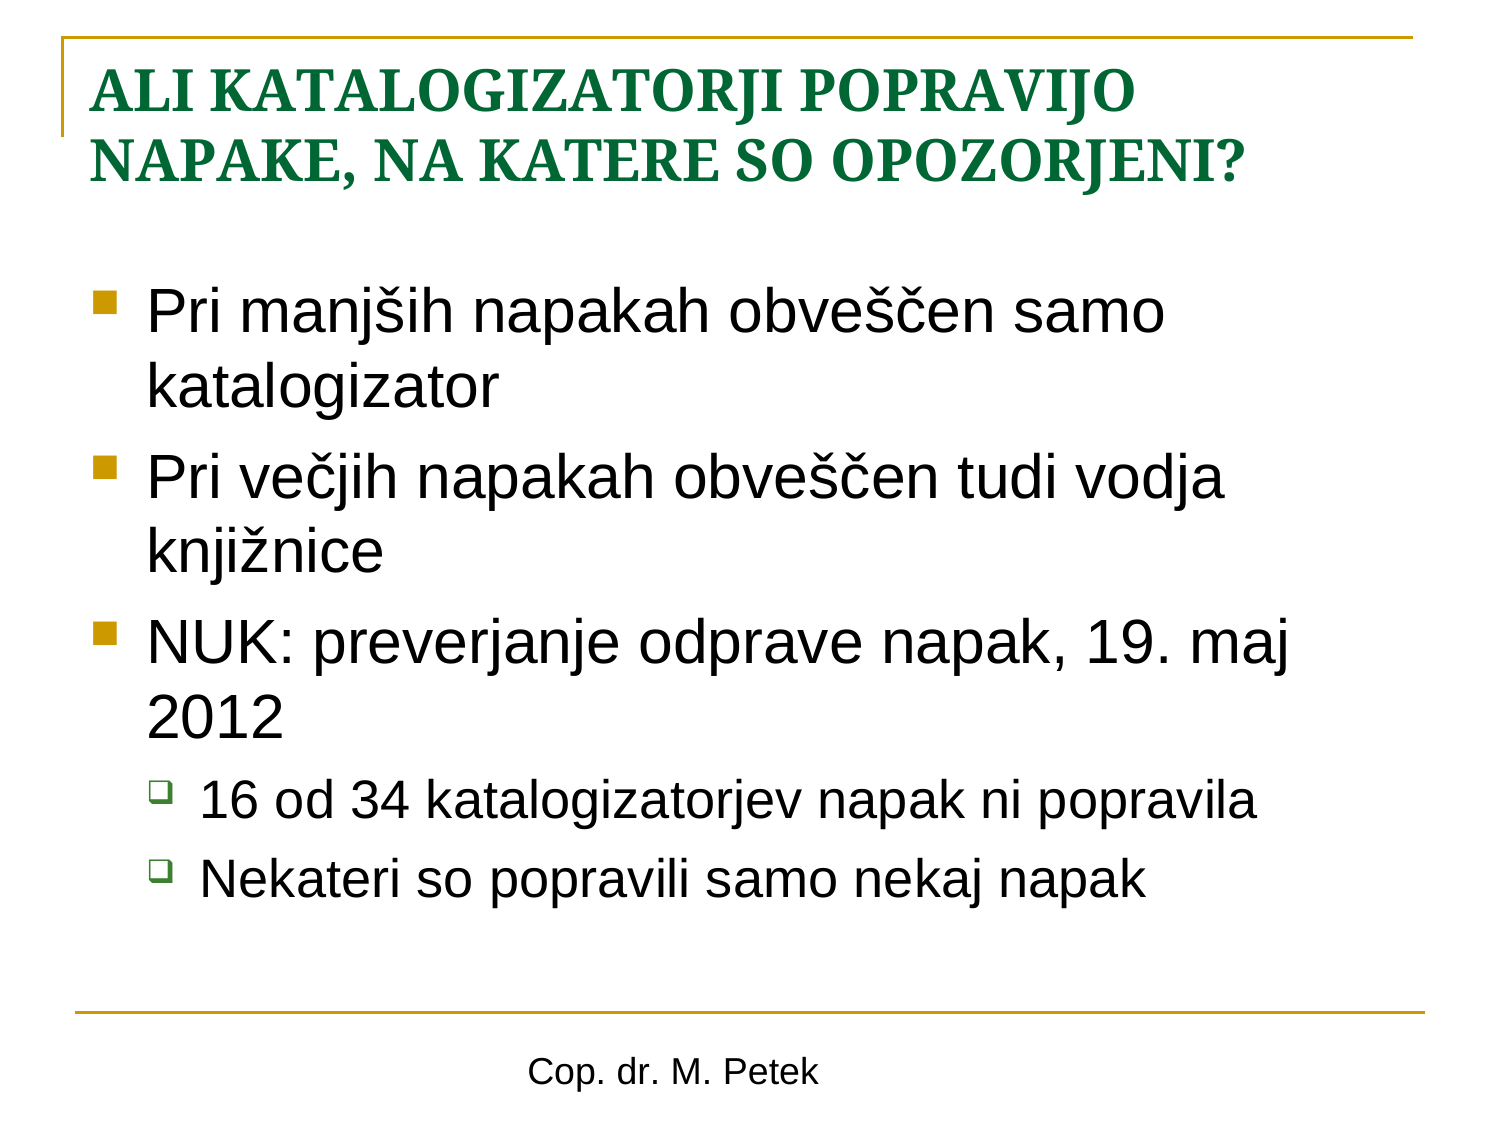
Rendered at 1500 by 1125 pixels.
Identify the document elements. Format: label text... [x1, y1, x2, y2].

list Pri manjših napakah obveščen samo katalogizator Pri večjih napakah obveščen tudi vodja knjižnice NUK: preverjanje odprave napak, 19. maj 2012 16 od 34 katalogizatorjev napak ni popravila Nekateri so popravili samo nekaj napak [75, 262, 1426, 1006]
title ALI KATALOGIZATORJI POPRAVIJO NAPAKE, NA KATERE SO OPOZORJENI? [75, 45, 1426, 233]
